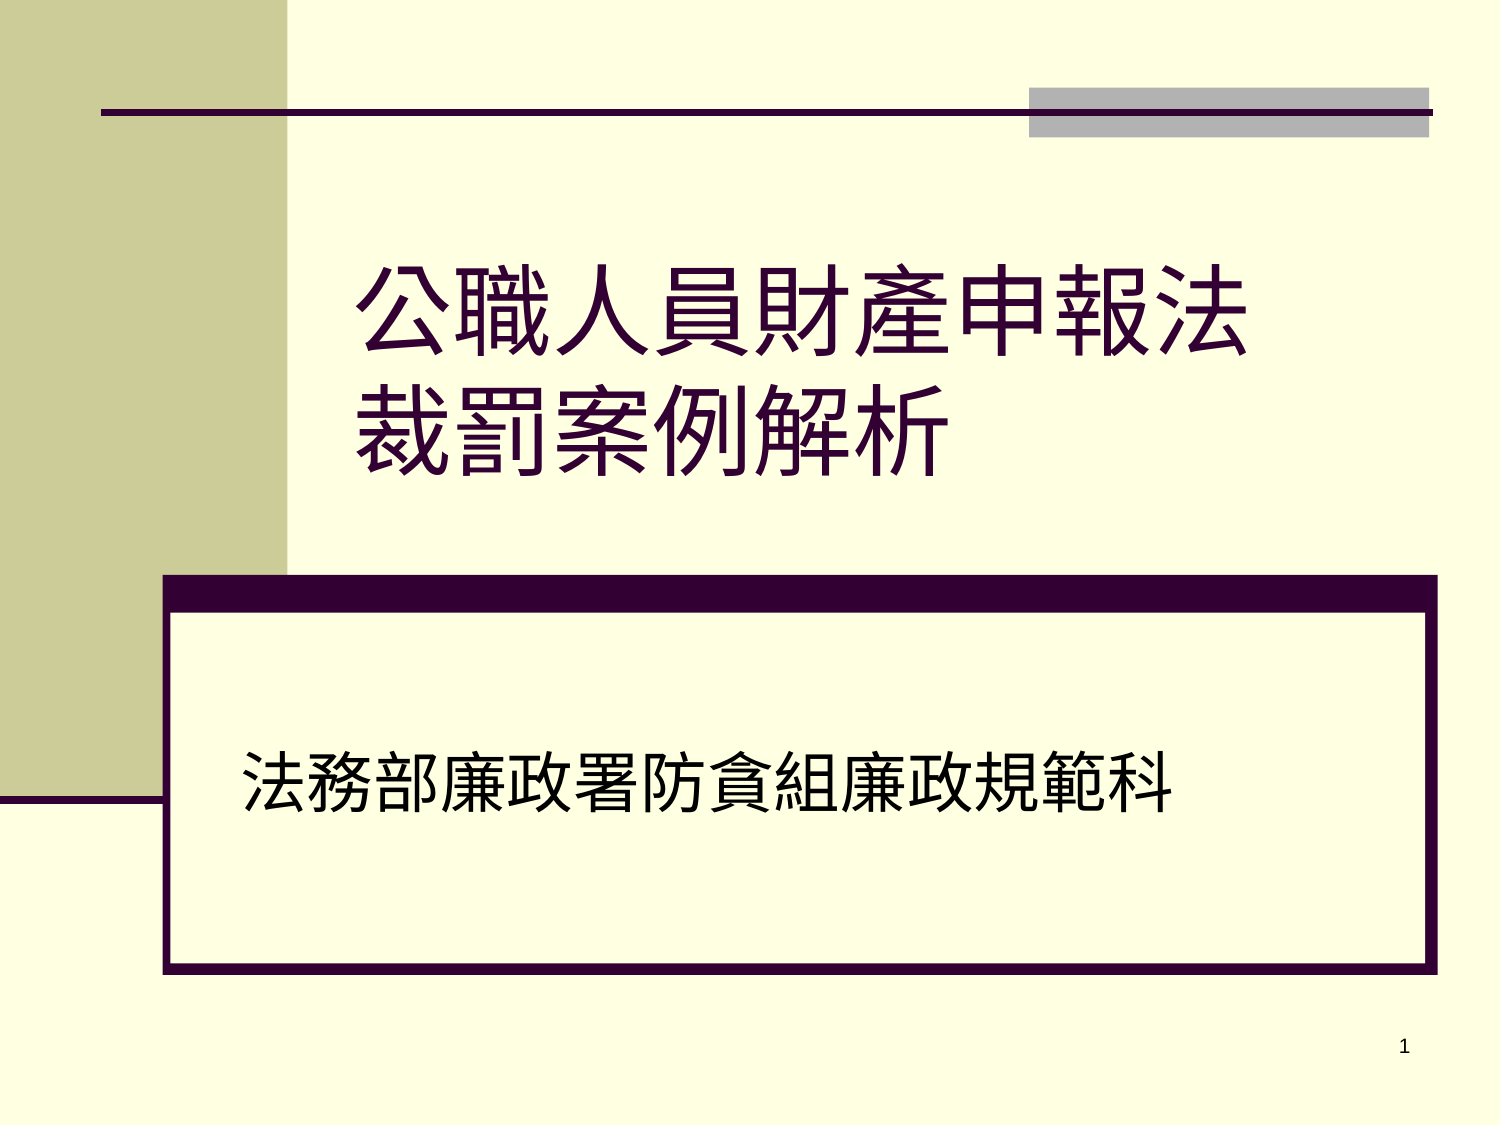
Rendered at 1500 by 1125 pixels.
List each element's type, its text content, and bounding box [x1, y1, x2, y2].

text_box <編號> [1112, 1025, 1426, 1101]
subtitle 法務部廉政署防貪組廉政規範科 [225, 649, 1351, 913]
title 公職人員財產申報法 裁罰案例解析 [337, 187, 1425, 550]
